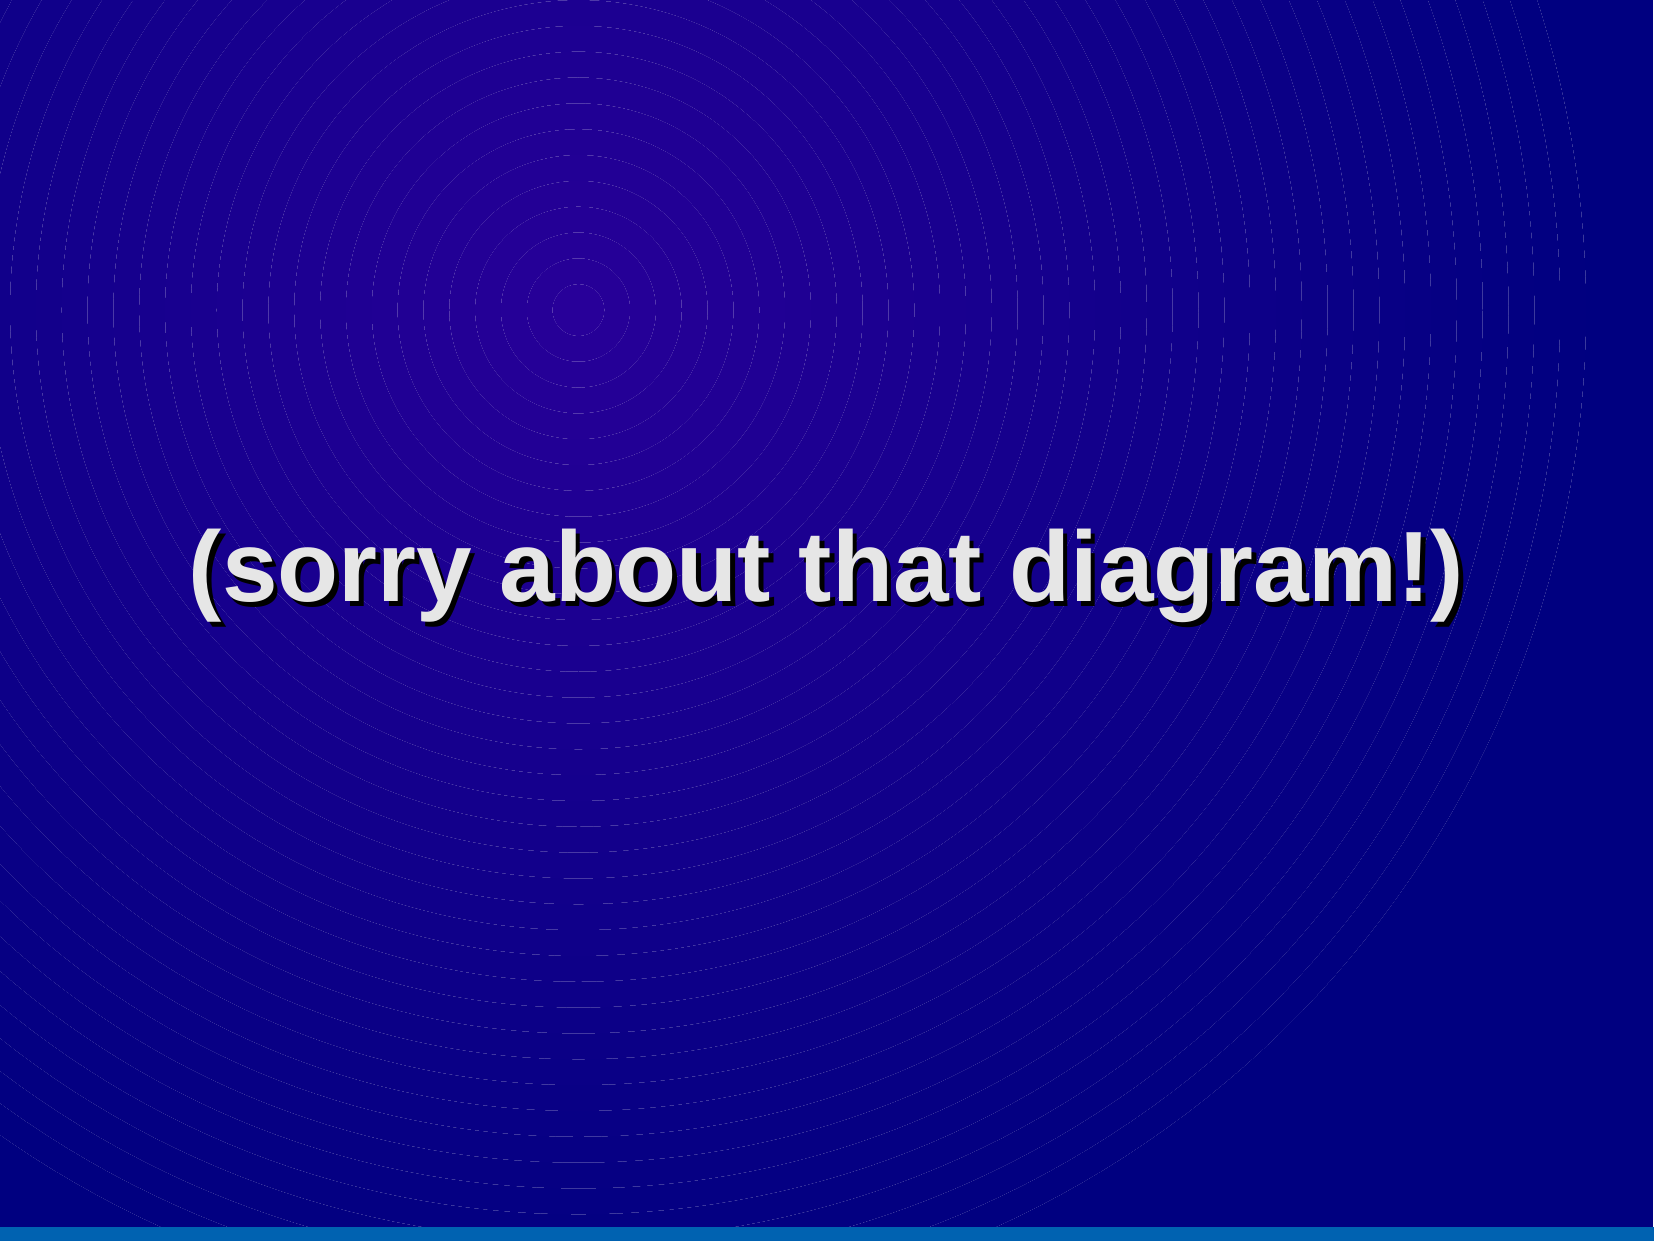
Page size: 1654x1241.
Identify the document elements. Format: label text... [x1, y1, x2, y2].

title (sorry about that diagram!) [121, 463, 1533, 671]
